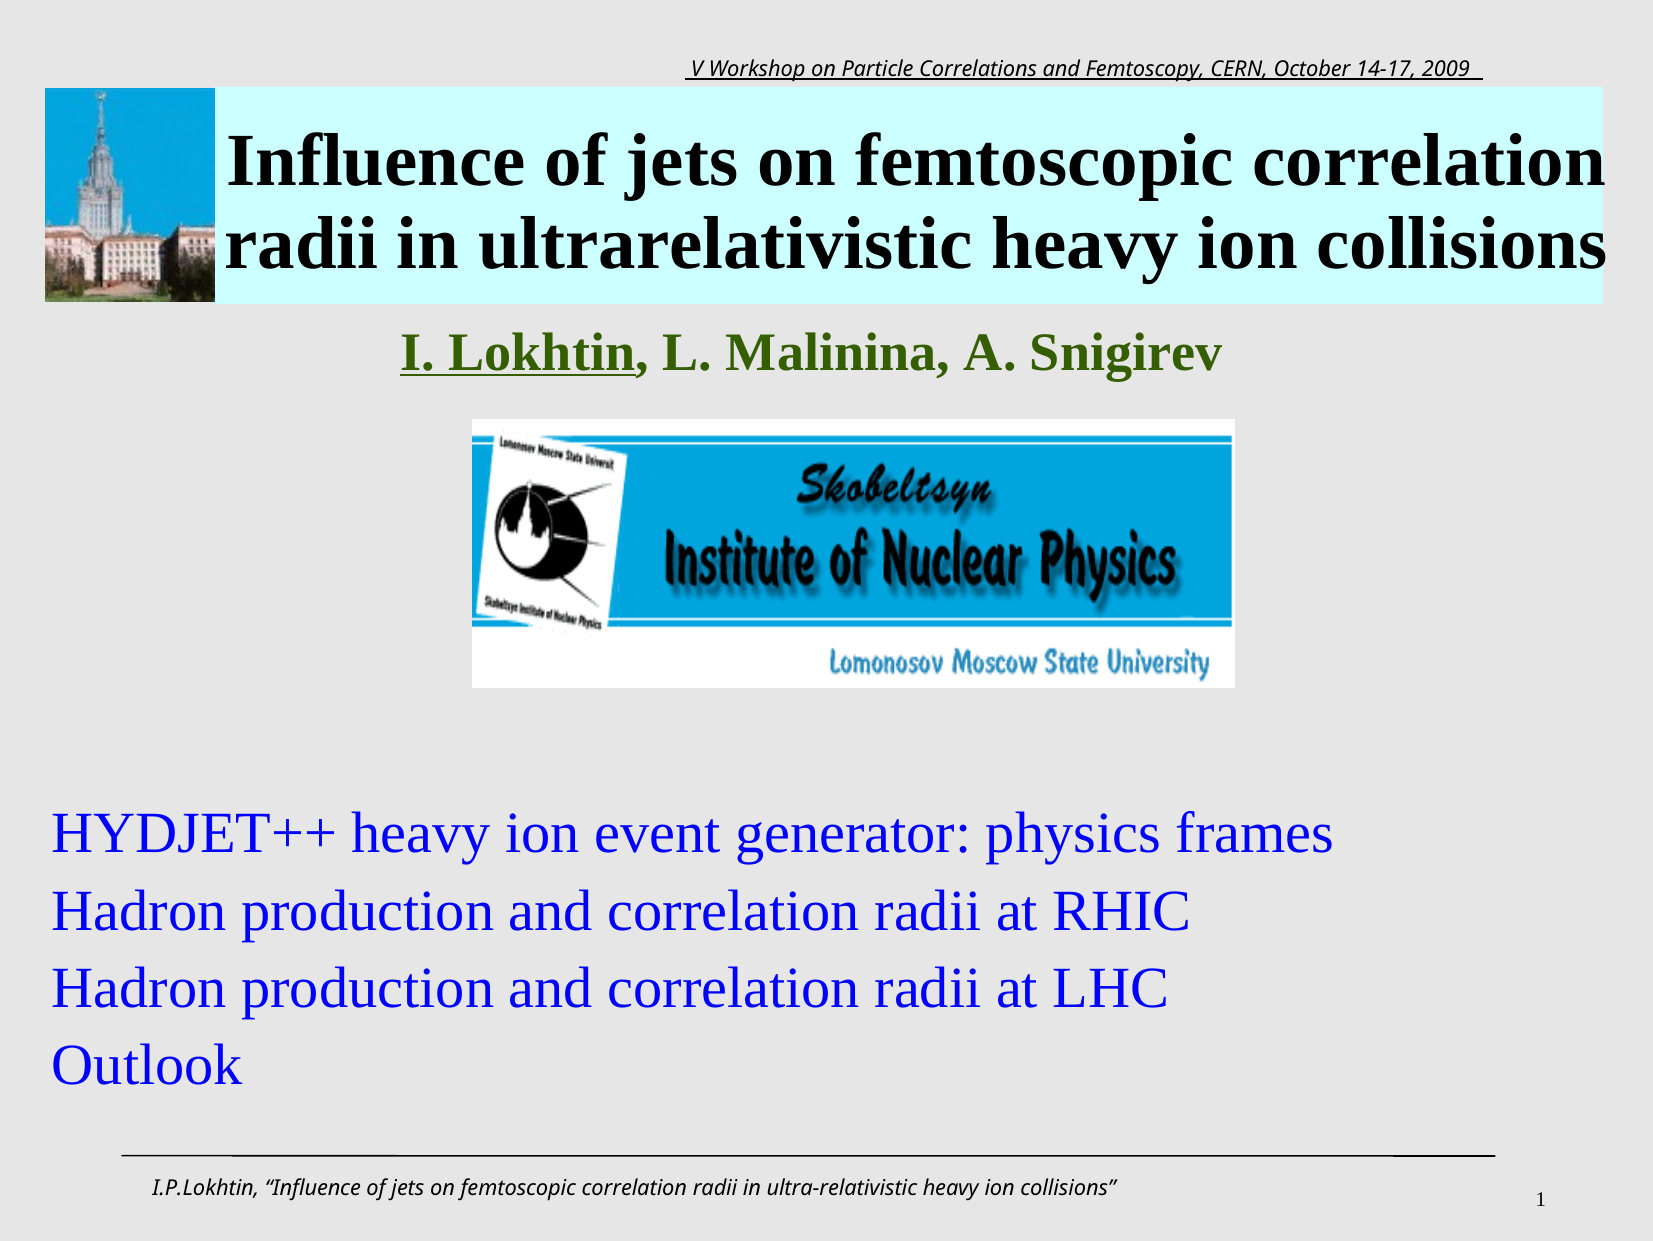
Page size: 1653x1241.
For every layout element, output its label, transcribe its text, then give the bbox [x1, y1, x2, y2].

text_box HYDJET++ heavy ion event generator: physics frames Hadron production and correlation radii at RHIC Hadron production and correlation radii at LHC Outlook [37, 723, 1629, 1198]
text_box I. Lokhtin, L. Malinina, A. Snigirev [0, 248, 1625, 807]
picture [472, 419, 1235, 688]
title Influence of jets on femtoscopic correlation radii in ultrarelativistic heavy ion collisions [206, 47, 1627, 356]
picture [45, 90, 206, 248]
